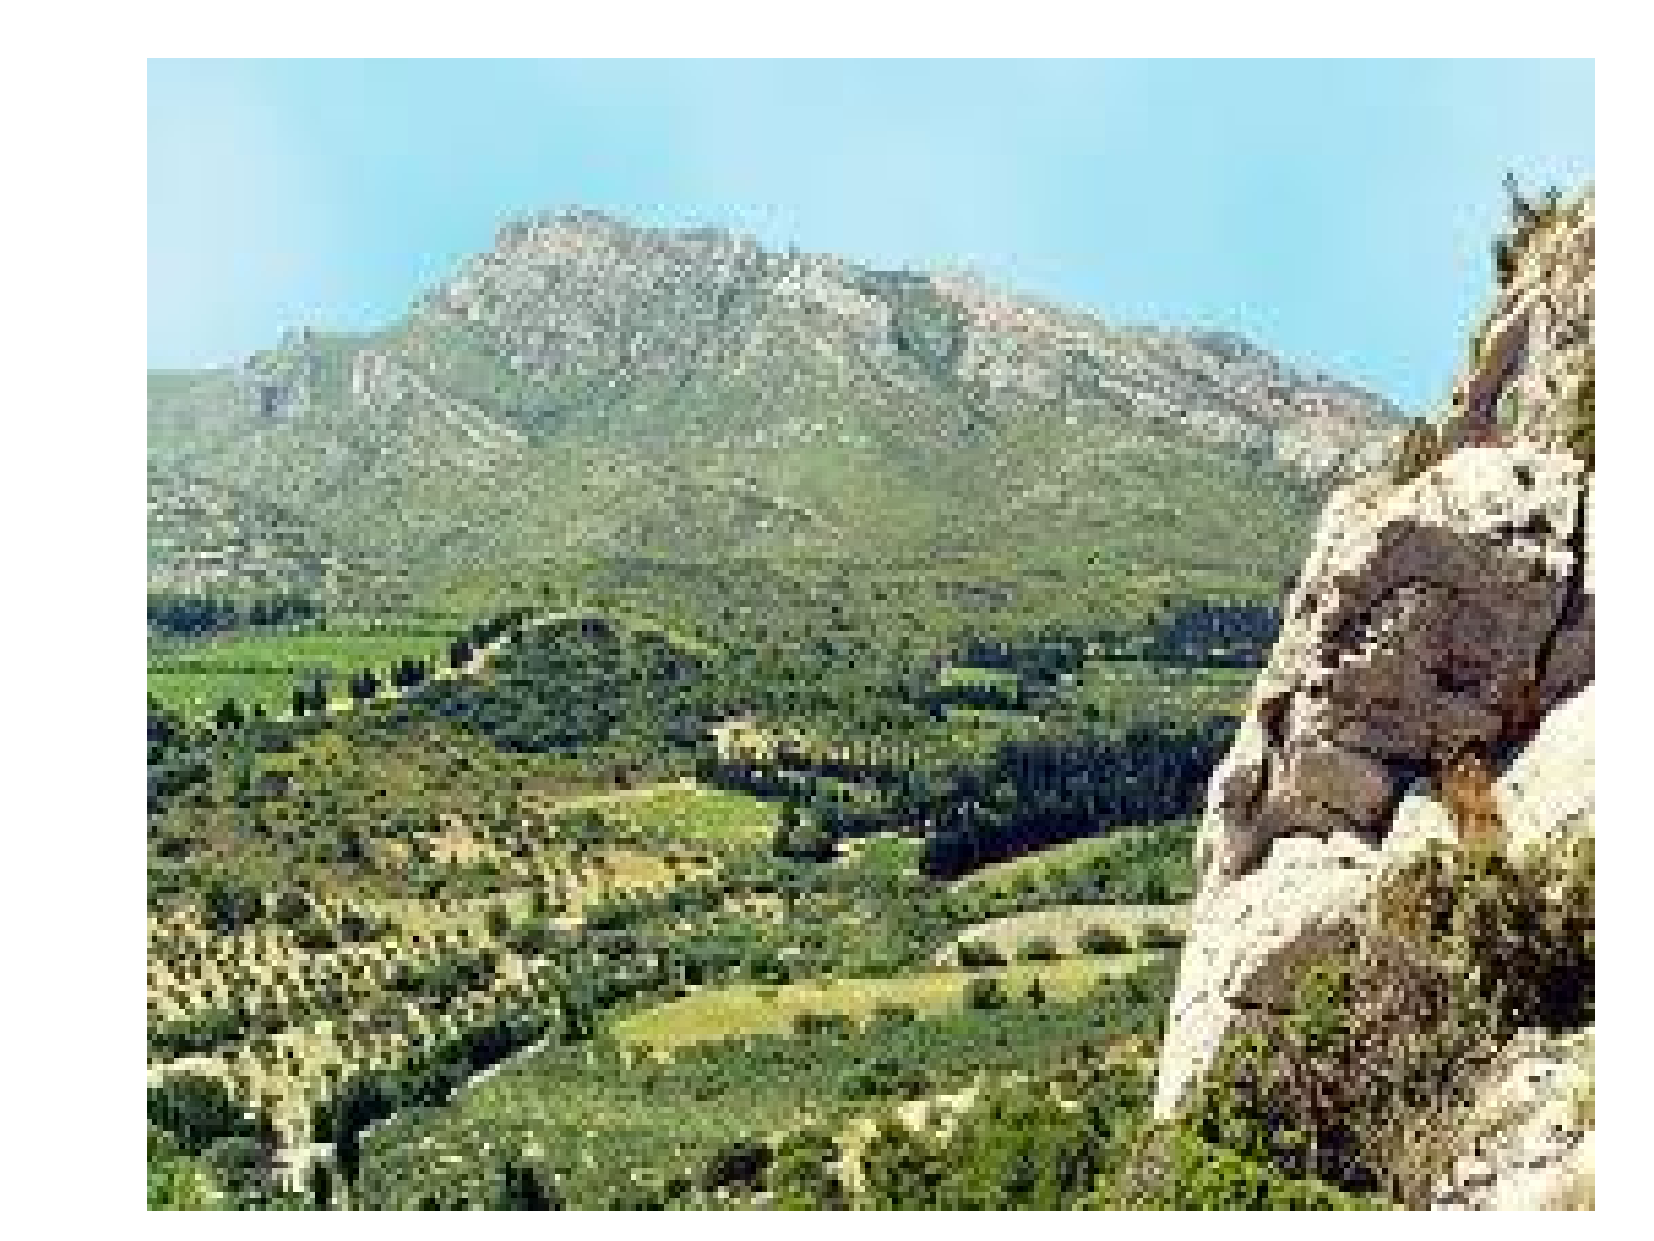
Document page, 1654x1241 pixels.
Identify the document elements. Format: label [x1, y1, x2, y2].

picture [147, 58, 1595, 1211]
